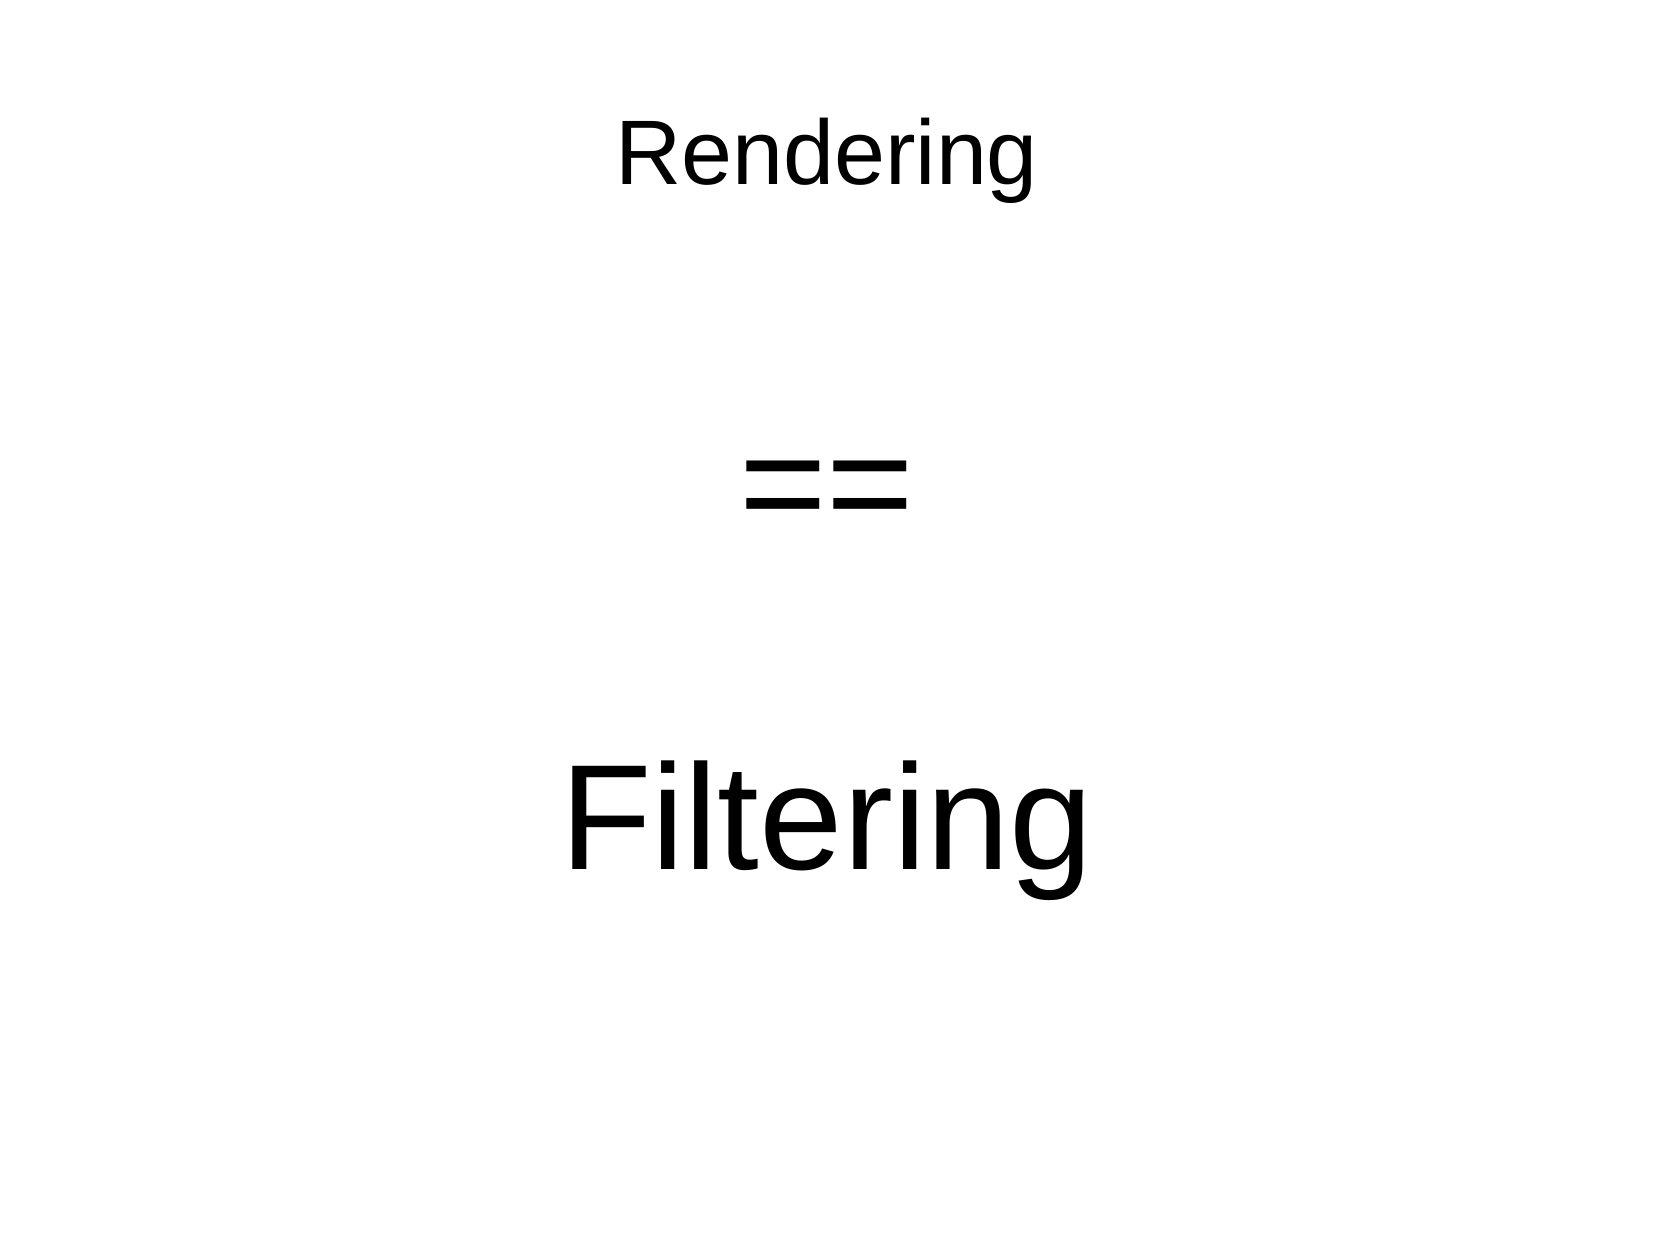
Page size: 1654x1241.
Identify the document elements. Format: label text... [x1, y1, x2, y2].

title Rendering [82, 49, 1571, 257]
subtitle == Filtering [82, 290, 1571, 1010]
